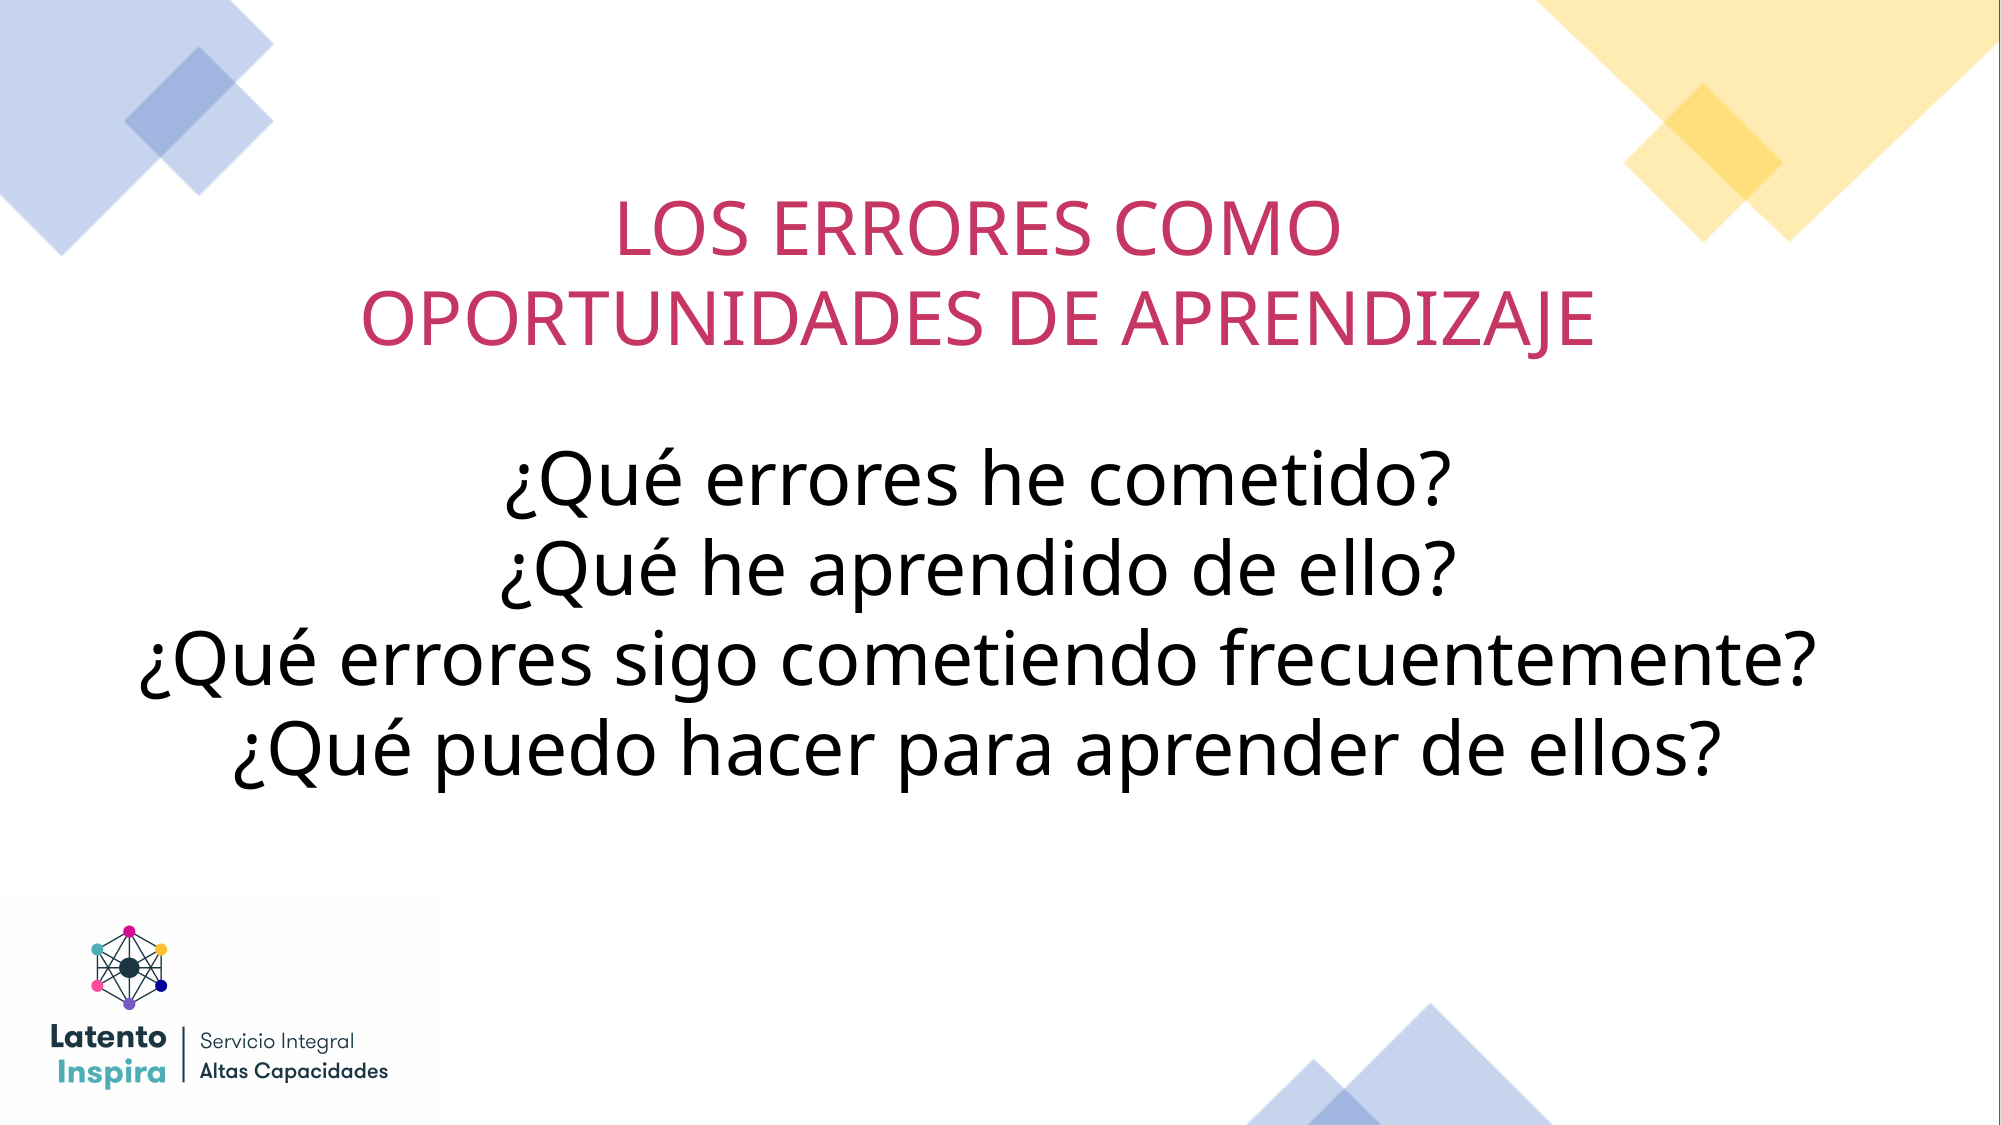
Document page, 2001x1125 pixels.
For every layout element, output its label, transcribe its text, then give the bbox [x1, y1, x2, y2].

picture [0, 0, 2001, 1125]
text_box LOS ERRORES COMO OPORTUNIDADES DE APRENDIZAJE ¿Qué errores he cometido? ¿Qué he aprendido de ello? ¿Qué errores sigo cometiendo frecuentemente? ¿Qué puedo hacer para aprender de ellos? [101, 173, 1856, 798]
